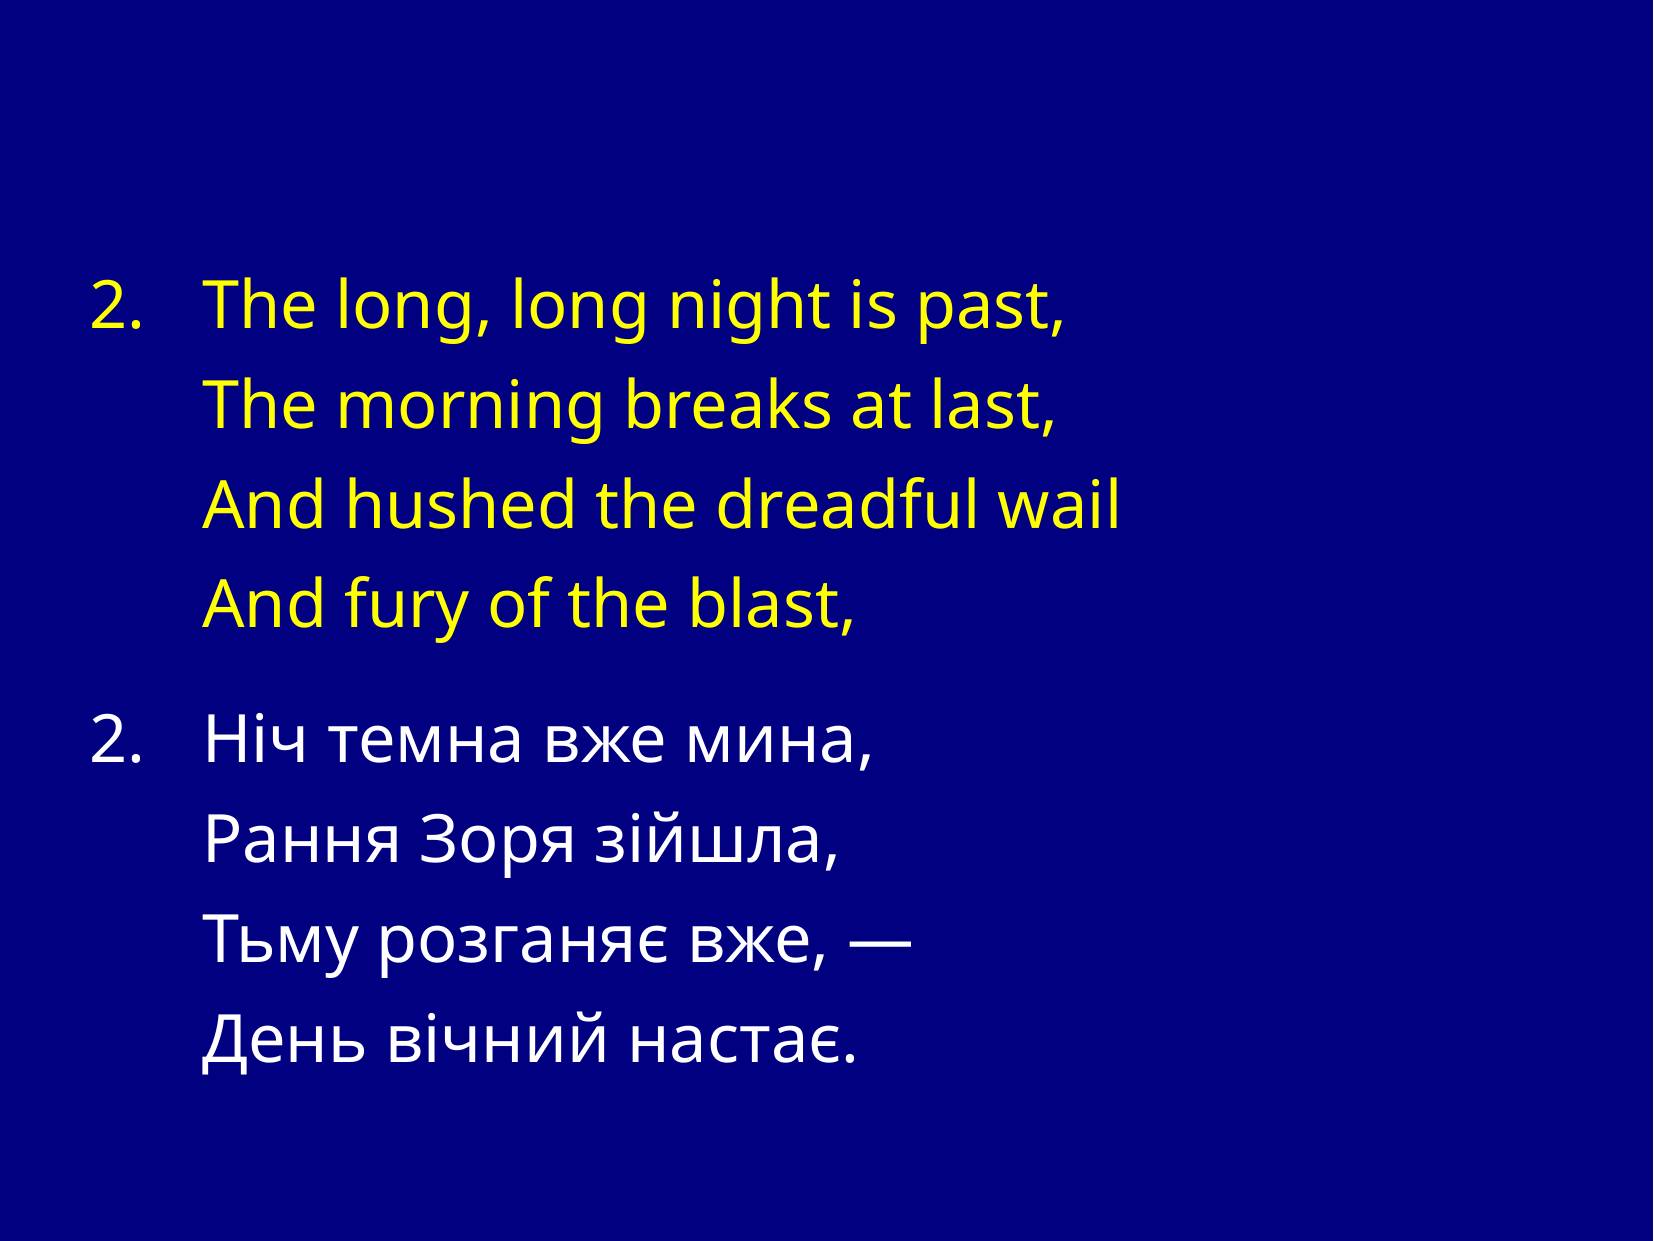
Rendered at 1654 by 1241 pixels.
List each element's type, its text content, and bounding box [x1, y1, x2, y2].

text_box 2. Ніч темна вже мина, Рання Зоря зійшла, Тьму розганяє вже, ― День вічний настає. [75, 675, 1576, 1163]
text_box 2. The long, long night is past, The morning breaks at last, And hushed the dreadful wail And fury of the blast, [75, 150, 1576, 638]
